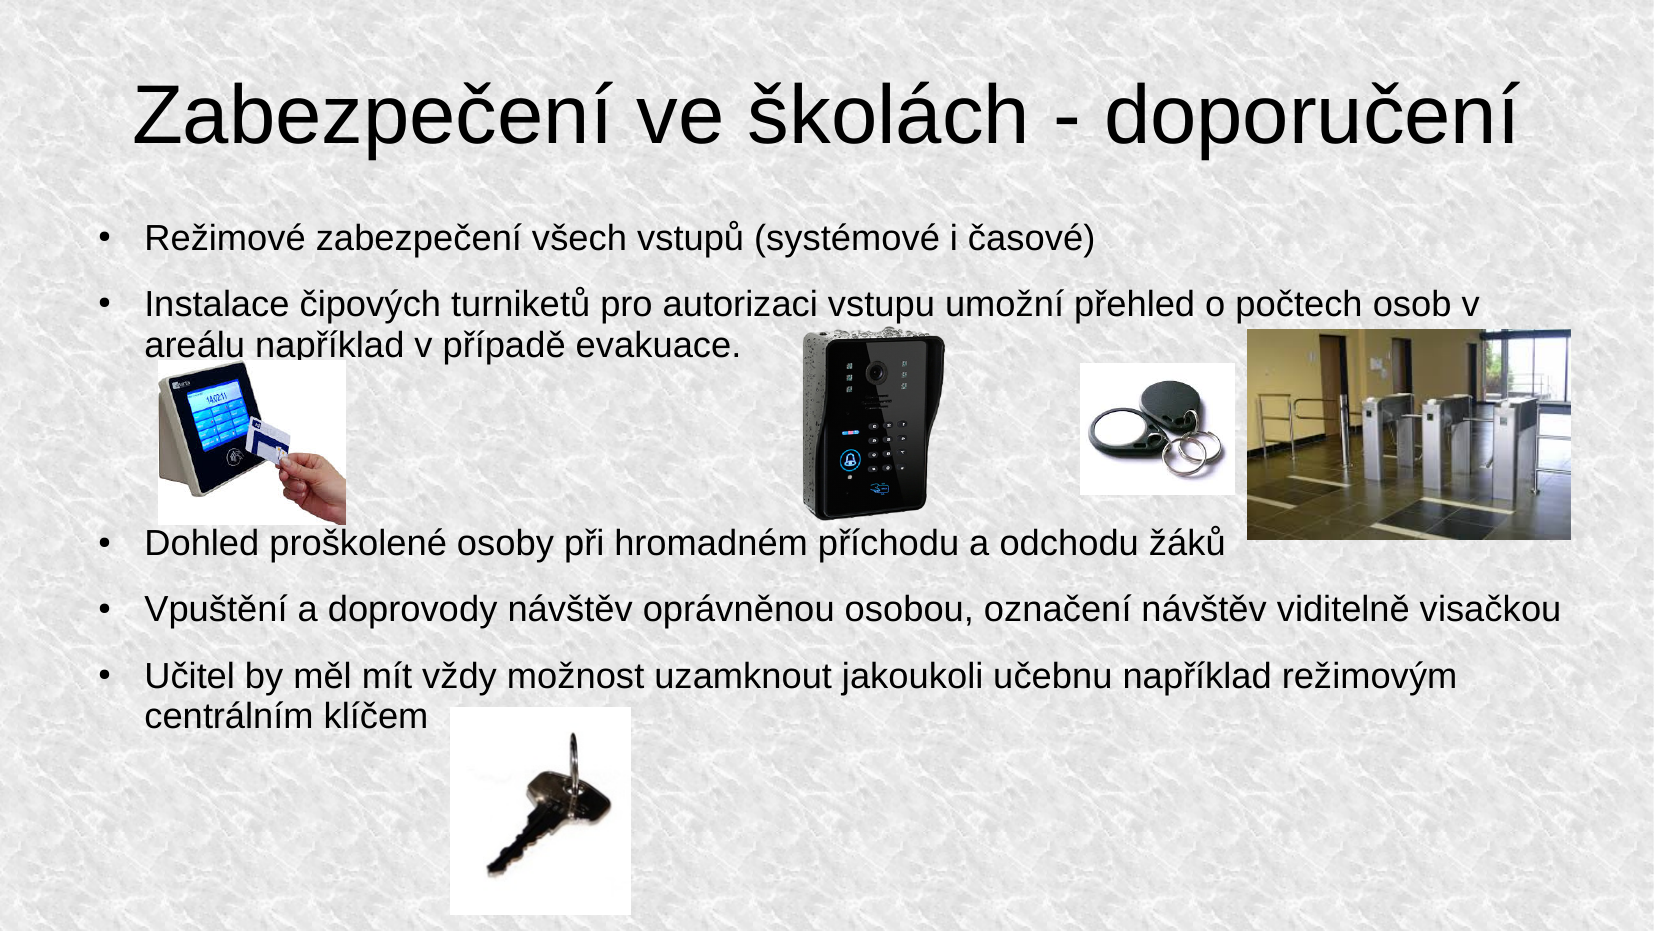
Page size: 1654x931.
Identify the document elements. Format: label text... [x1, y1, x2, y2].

title Zabezpečení ve školách - doporučení [82, 37, 1571, 193]
picture [0, 0, 1654, 931]
list Režimové zabezpečení všech vstupů (systémové i časové) Instalace čipových turniketů pro autorizaci vstupu umožní přehled o počtech osob v areálu například v případě evakuace. Dohled proškolené osoby při hromadném příchodu a odchodu žáků Vpuštění a doprovody návštěv oprávněnou osobou, označení návštěv viditelně visačkou Učitel by měl mít vždy možnost uzamknout jakoukoli učebnu například režimovým centrálním klíčem [82, 217, 1571, 758]
